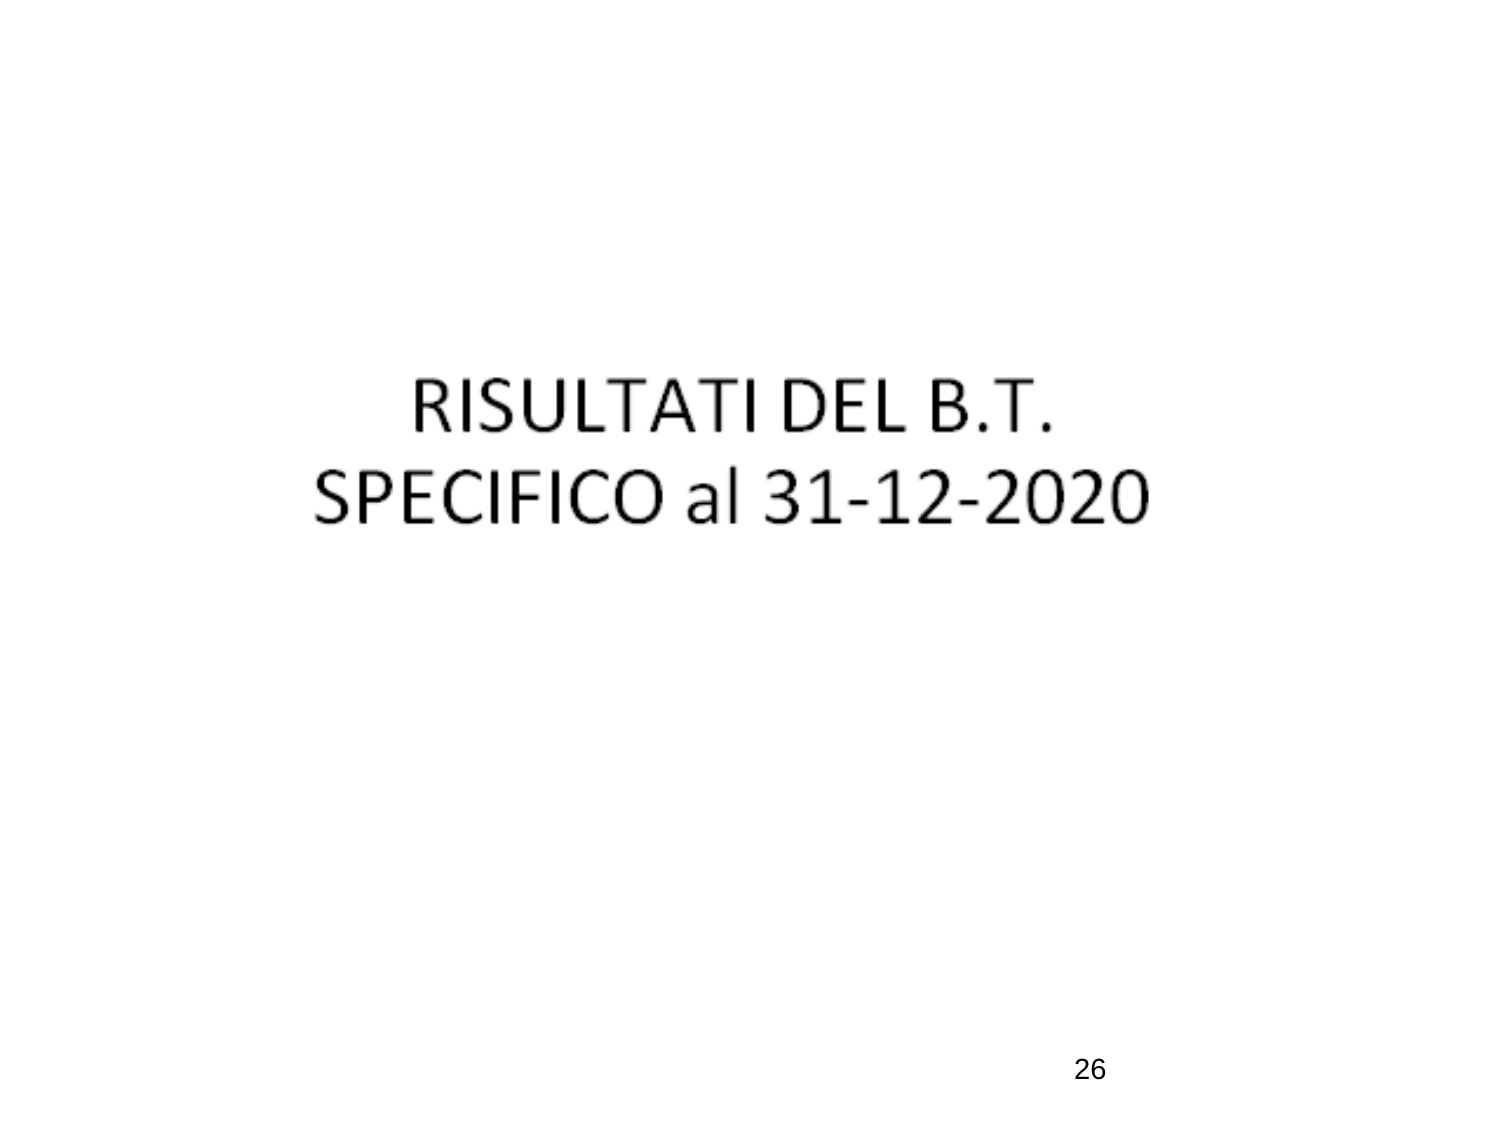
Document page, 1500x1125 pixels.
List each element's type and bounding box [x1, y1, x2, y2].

picture [170, 120, 1297, 966]
text_box [1059, 1042, 1397, 1103]
